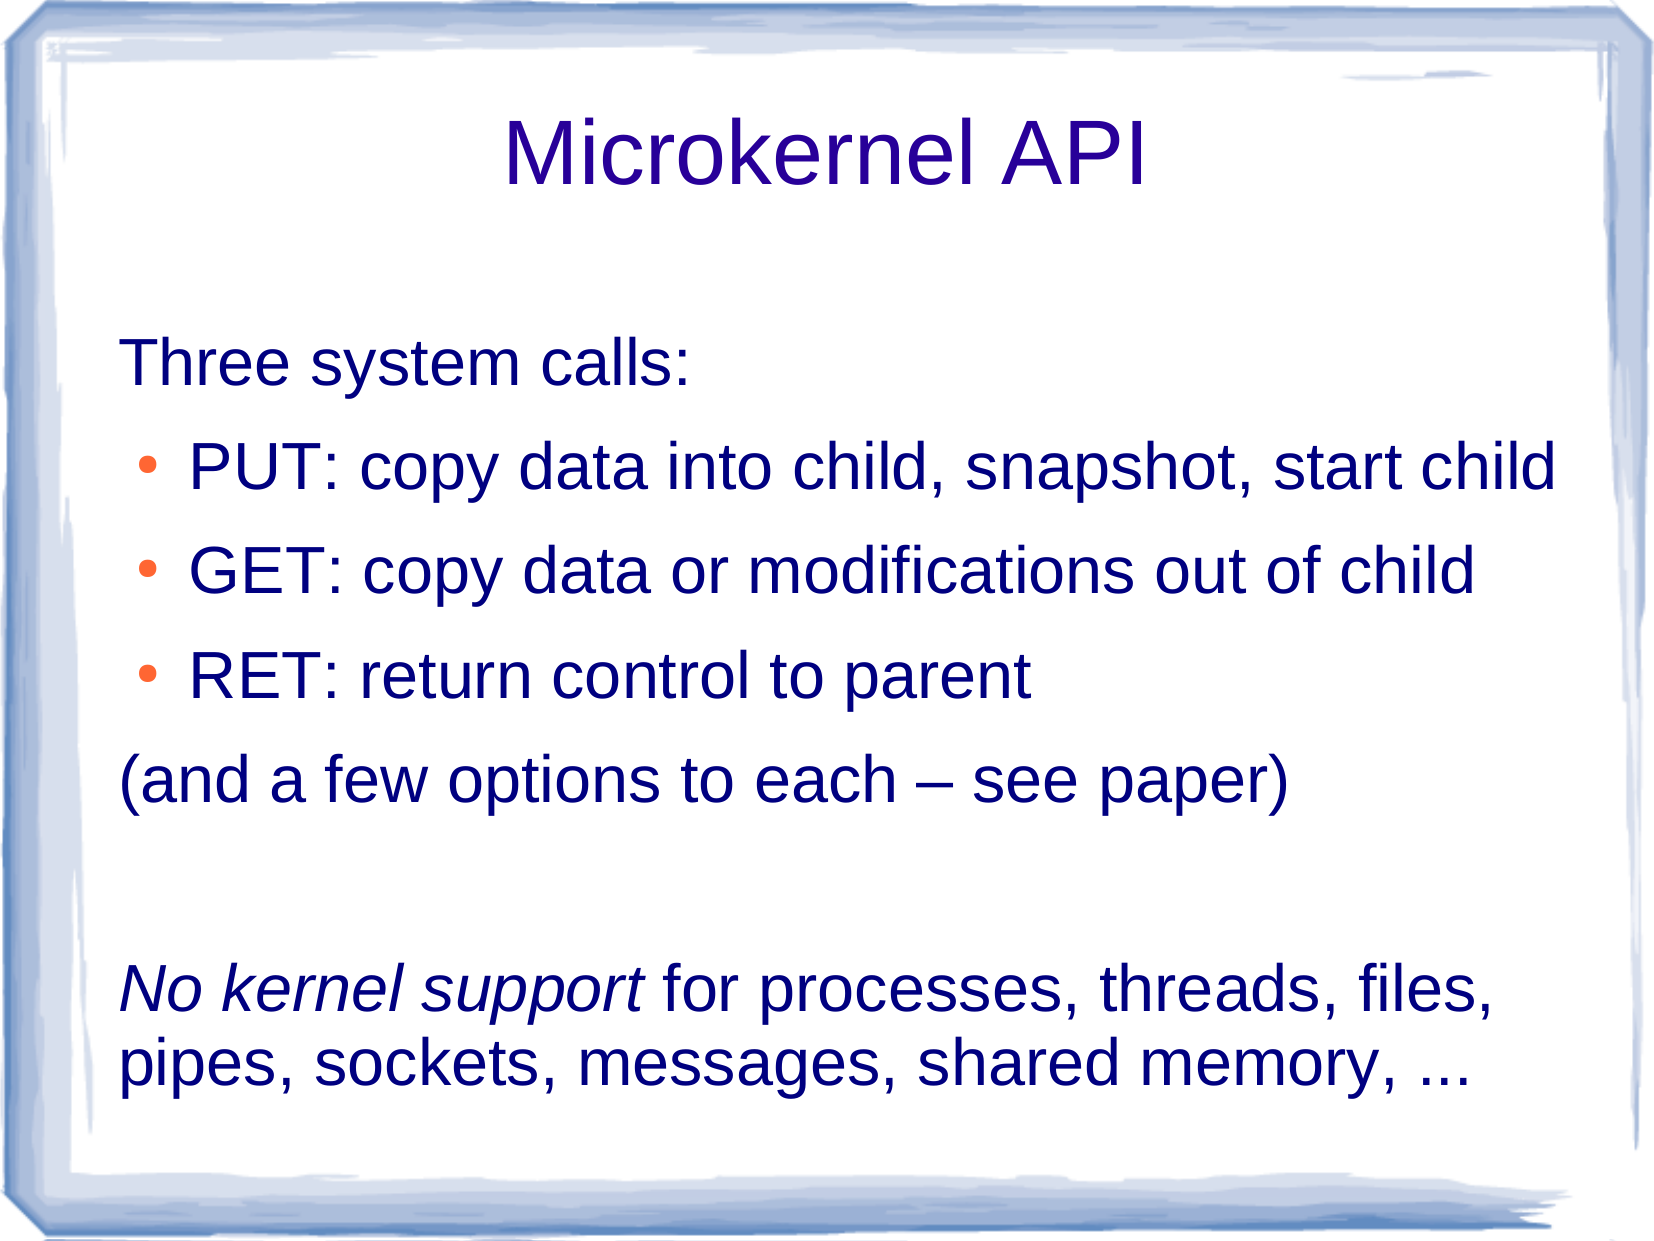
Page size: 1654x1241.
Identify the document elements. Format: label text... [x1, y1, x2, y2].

title Microkernel API [82, 56, 1571, 250]
picture [0, 0, 1654, 1241]
list Three system calls: PUT: copy data into child, snapshot, start child GET: copy data or modifications out of child RET: return control to parent (and a few options to each – see paper) No kernel support for processes, threads, files, pipes, sockets, messages, shared memory, ... [118, 324, 1571, 1099]
